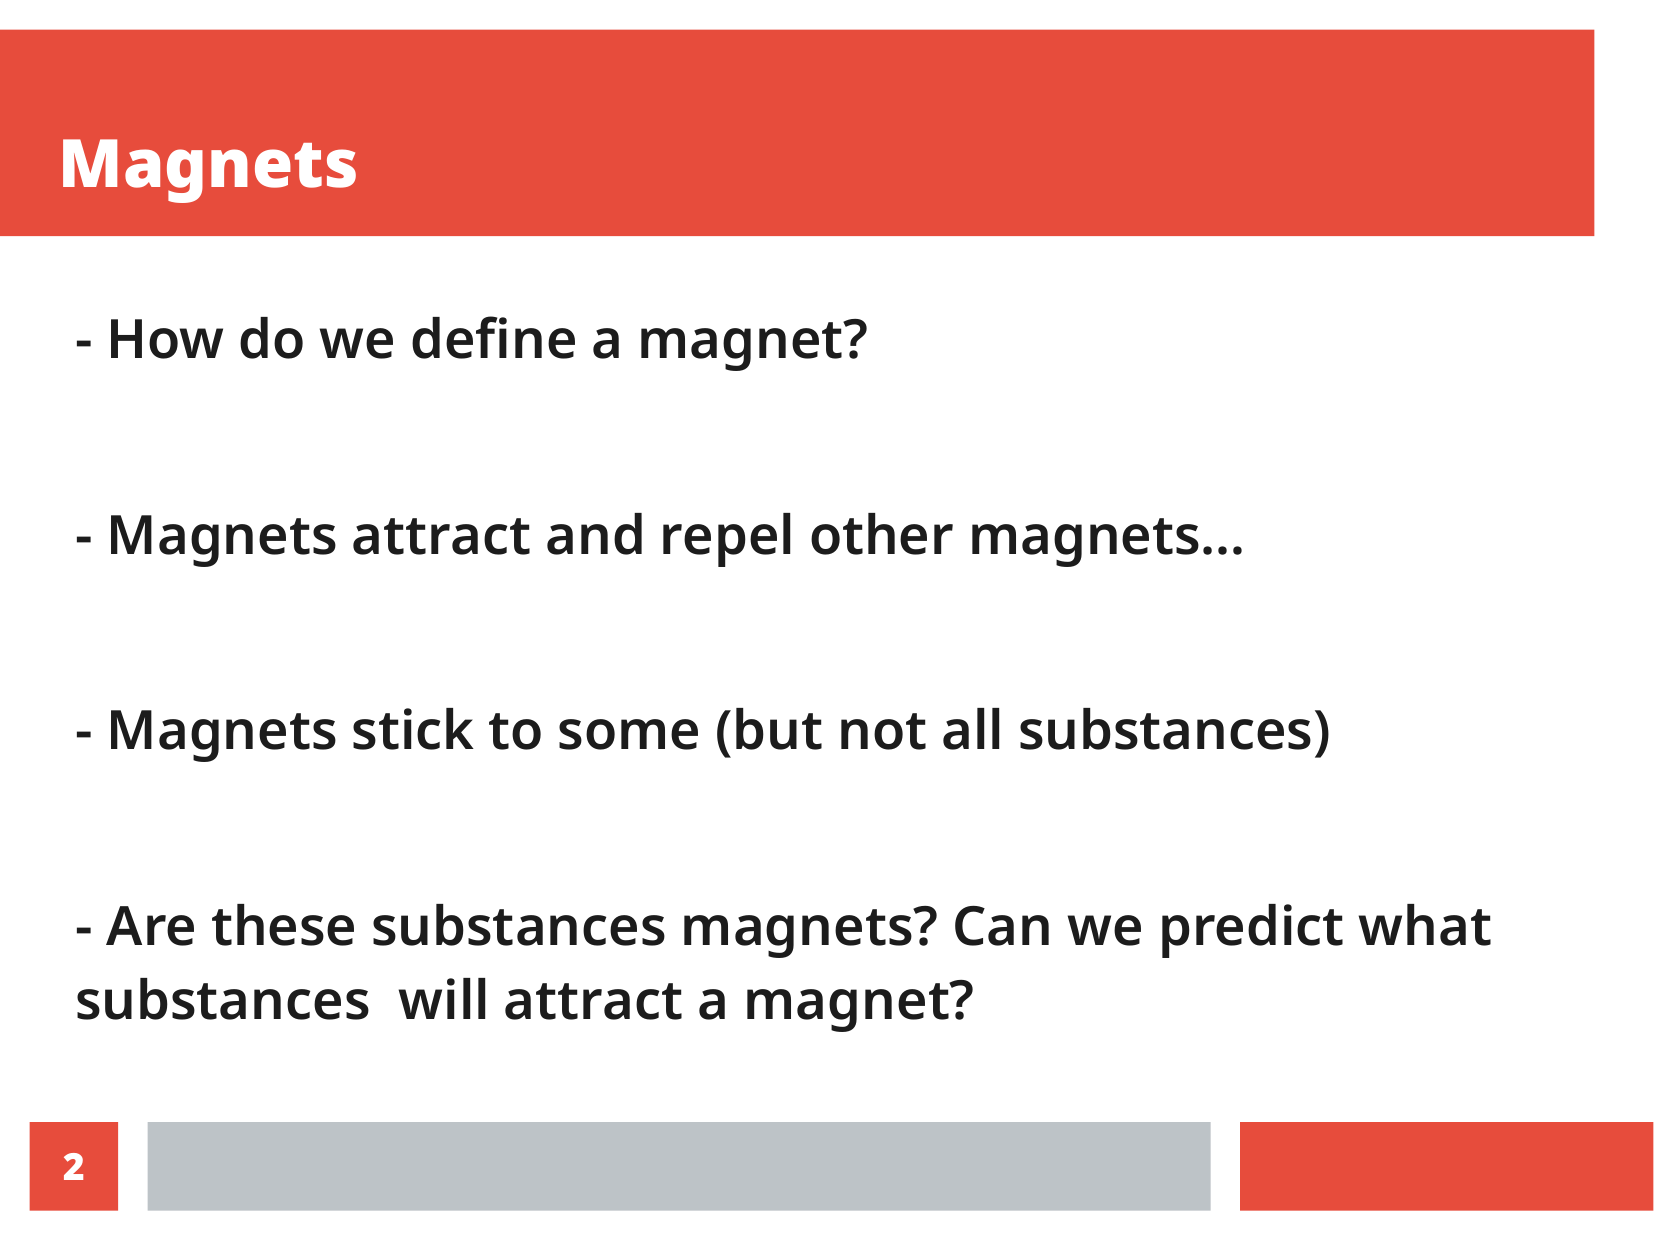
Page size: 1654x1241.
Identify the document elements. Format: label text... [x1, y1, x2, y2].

title Magnets [59, 59, 1595, 207]
list - How do we define a magnet? - Magnets attract and repel other magnets… - Magnets stick to some (but not all substances) - Are these substances magnets? Can we predict what substances will attract a magnet? [75, 300, 1582, 1069]
